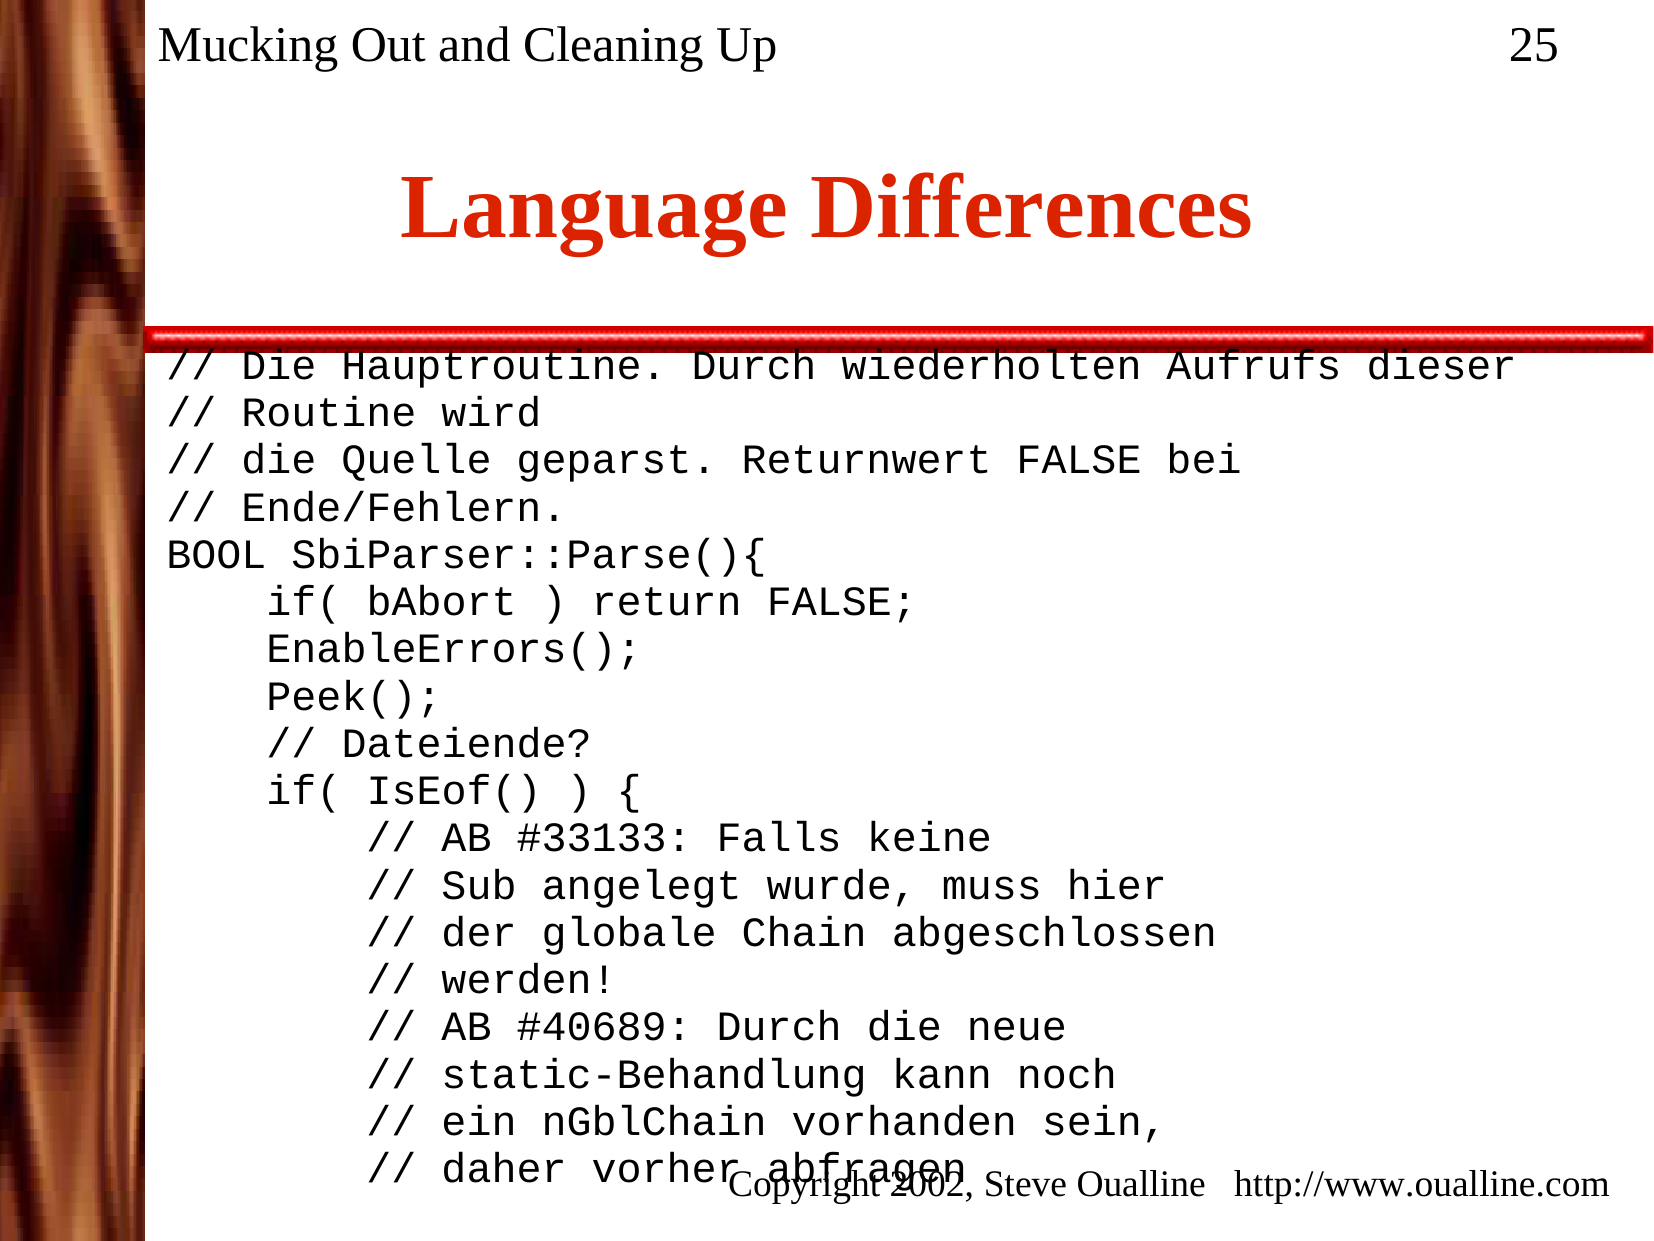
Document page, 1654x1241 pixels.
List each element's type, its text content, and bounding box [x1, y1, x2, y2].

title Language Differences [121, 102, 1534, 310]
picture [0, 0, 1654, 1241]
list // Die Hauptroutine. Durch wiederholten Aufrufs dieser // Routine wird // die Quelle geparst. Returnwert FALSE bei // Ende/Fehlern. BOOL SbiParser::Parse(){ if( bAbort ) return FALSE; EnableErrors(); Peek(); // Dateiende? if( IsEof() ) { // AB #33133: Falls keine // Sub angelegt wurde, muss hier // der globale Chain abgeschlossen // werden! // AB #40689: Durch die neue // static-Behandlung kann noch // ein nGblChain vorhanden sein, // daher vorher abfragen [154, 344, 1534, 1241]
